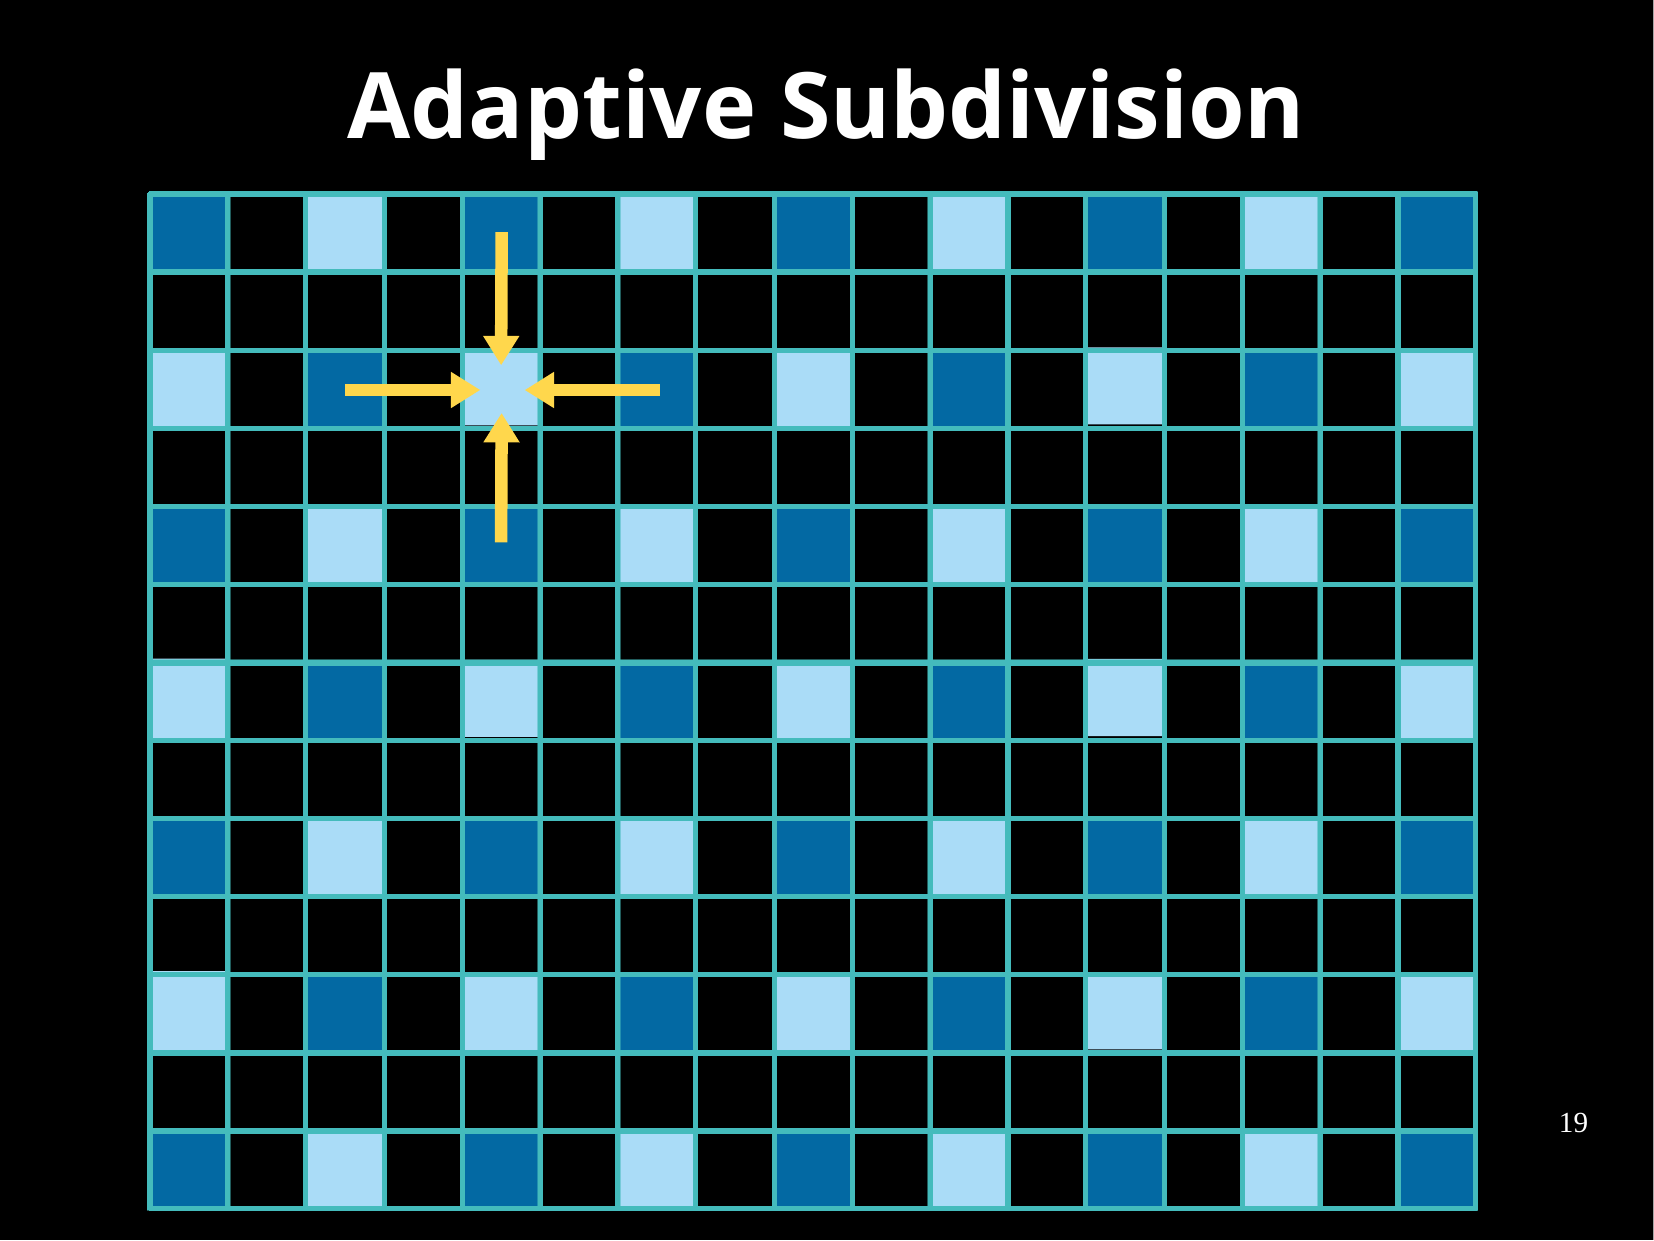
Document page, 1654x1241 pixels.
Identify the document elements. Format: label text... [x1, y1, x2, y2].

picture [147, 191, 1478, 1211]
title Adaptive Subdivision [0, 0, 1654, 207]
